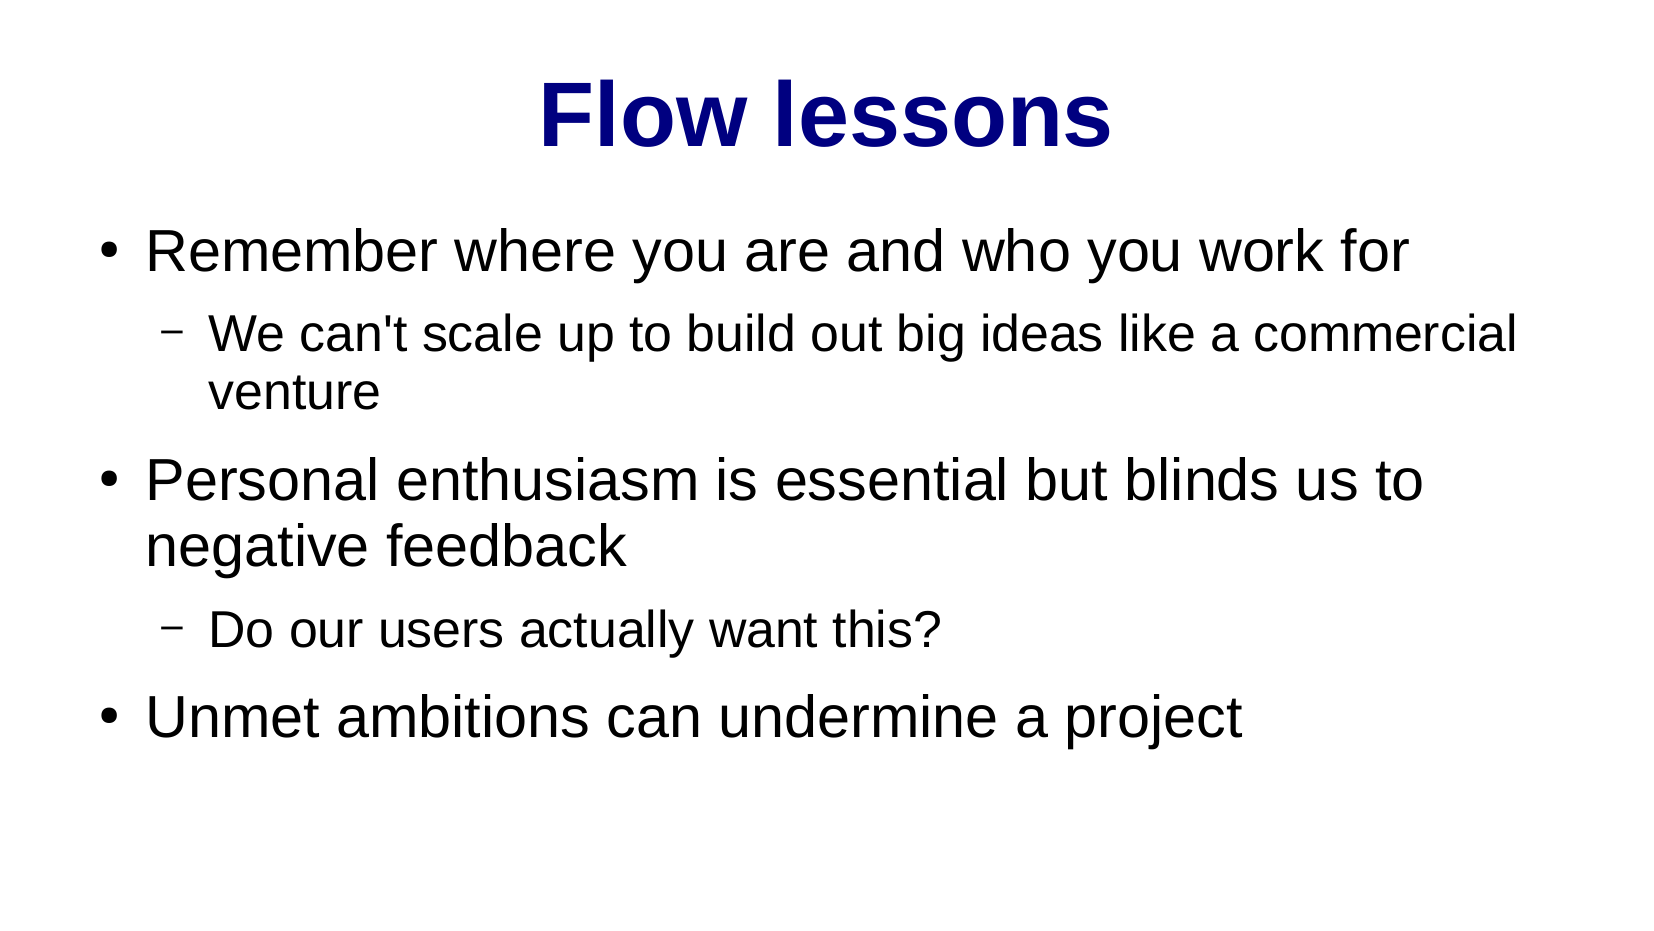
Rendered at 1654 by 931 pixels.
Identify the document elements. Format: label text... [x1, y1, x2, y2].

title Flow lessons [82, 37, 1571, 193]
list Remember where you are and who you work for We can't scale up to build out big ideas like a commercial venture Personal enthusiasm is essential but blinds us to negative feedback Do our users actually want this? Unmet ambitions can undermine a project [82, 217, 1571, 758]
